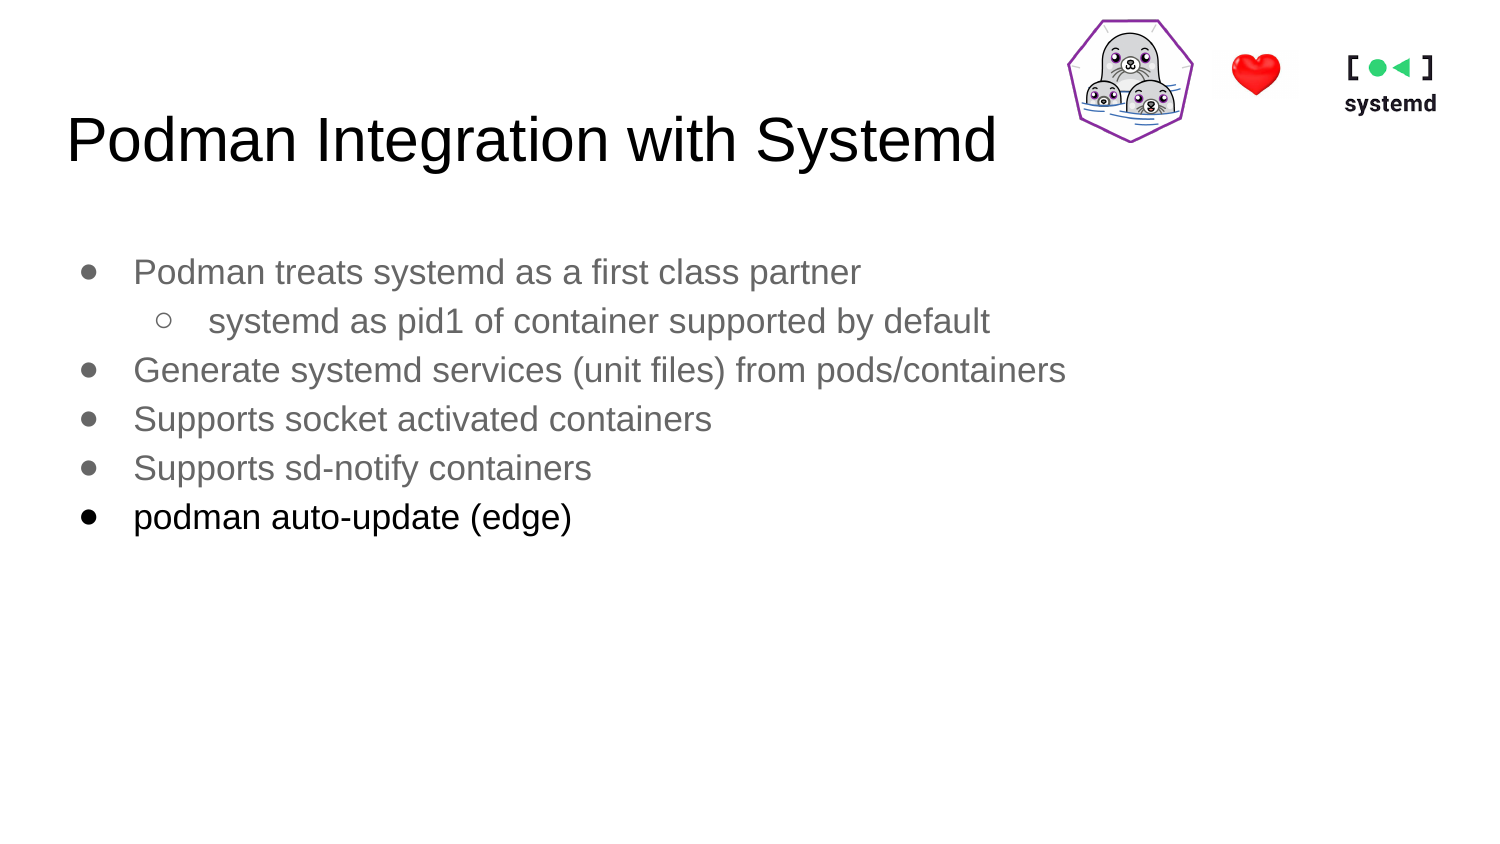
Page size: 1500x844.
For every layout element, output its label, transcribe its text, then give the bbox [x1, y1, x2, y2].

picture [1067, 19, 1194, 143]
title Podman Integration with Systemd [51, 72, 1244, 167]
list Podman treats systemd as a first class partner systemd as pid1 of container supported by default Generate systemd services (unit files) from pods/containers Supports socket activated containers Supports sd-notify containers podman auto-update (edge) [43, 228, 1441, 789]
picture [1212, 0, 1500, 178]
